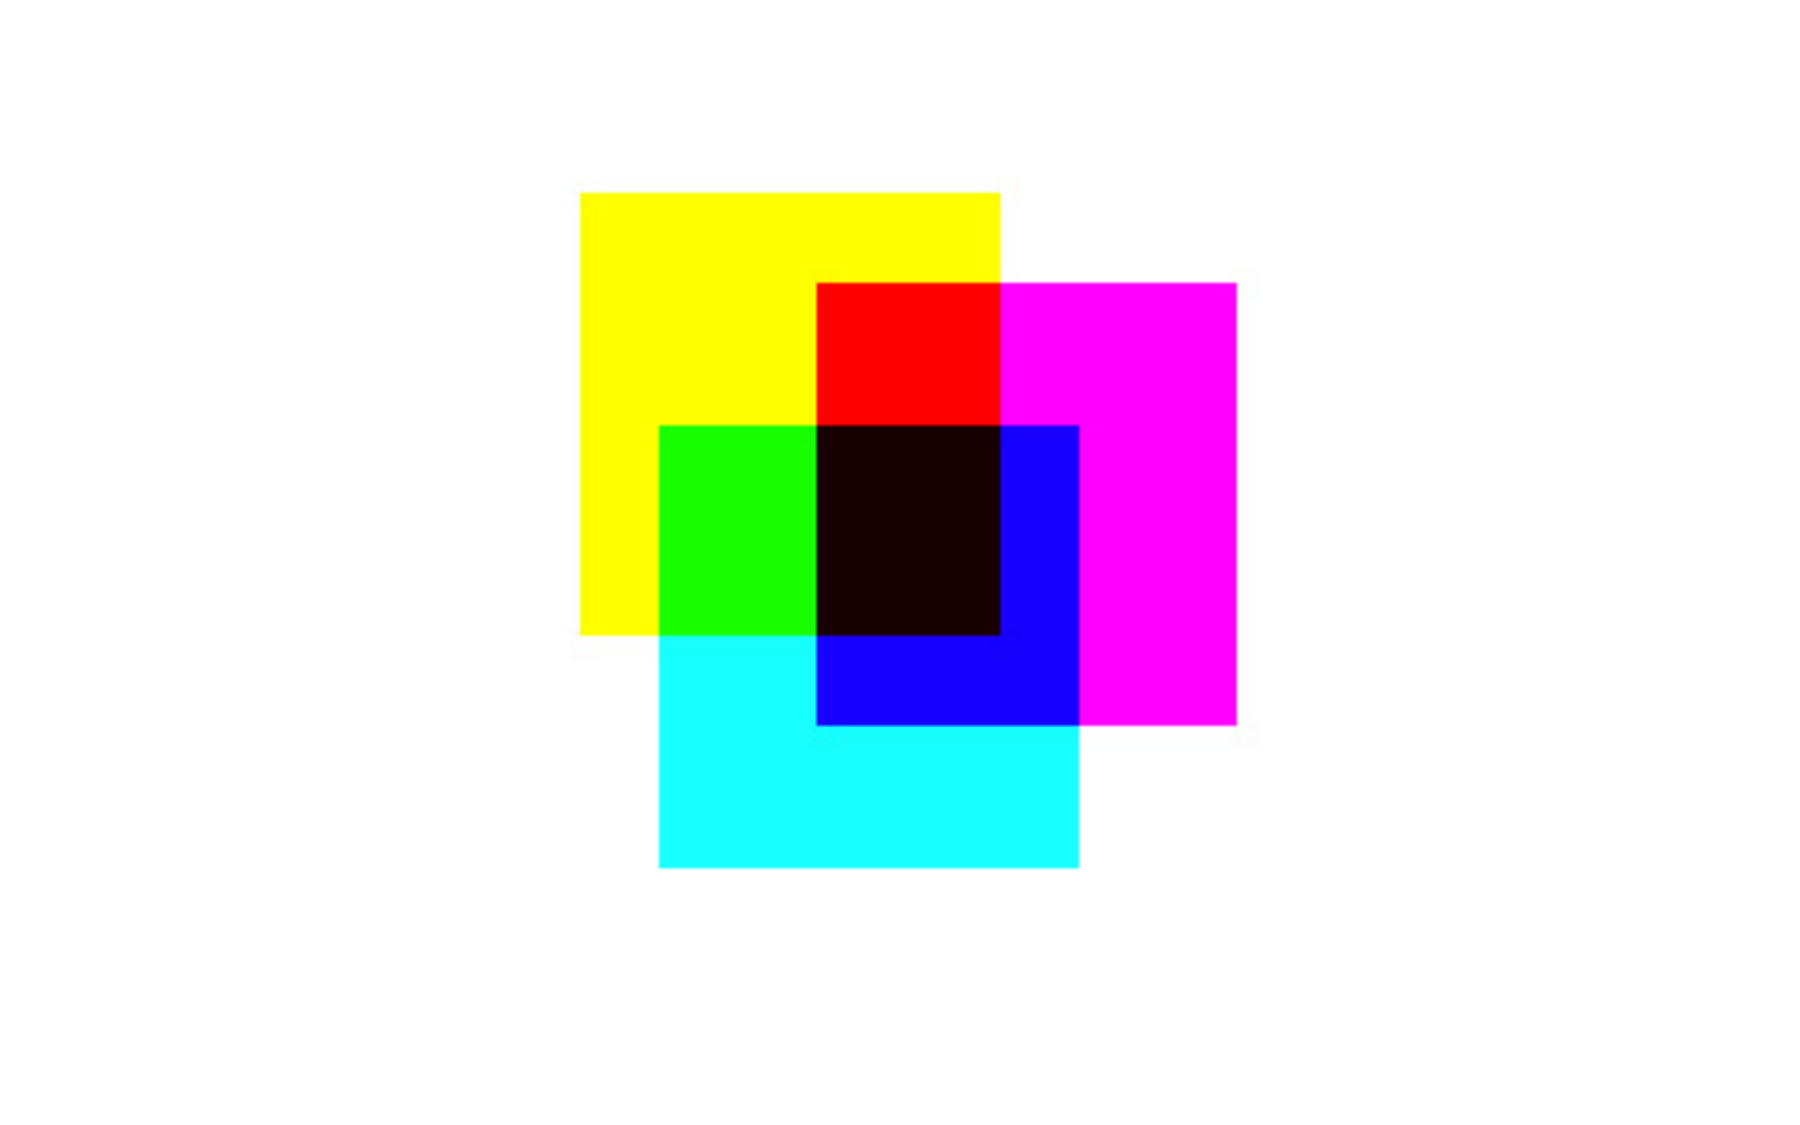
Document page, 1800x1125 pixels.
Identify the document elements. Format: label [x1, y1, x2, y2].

picture [150, 0, 1651, 1125]
